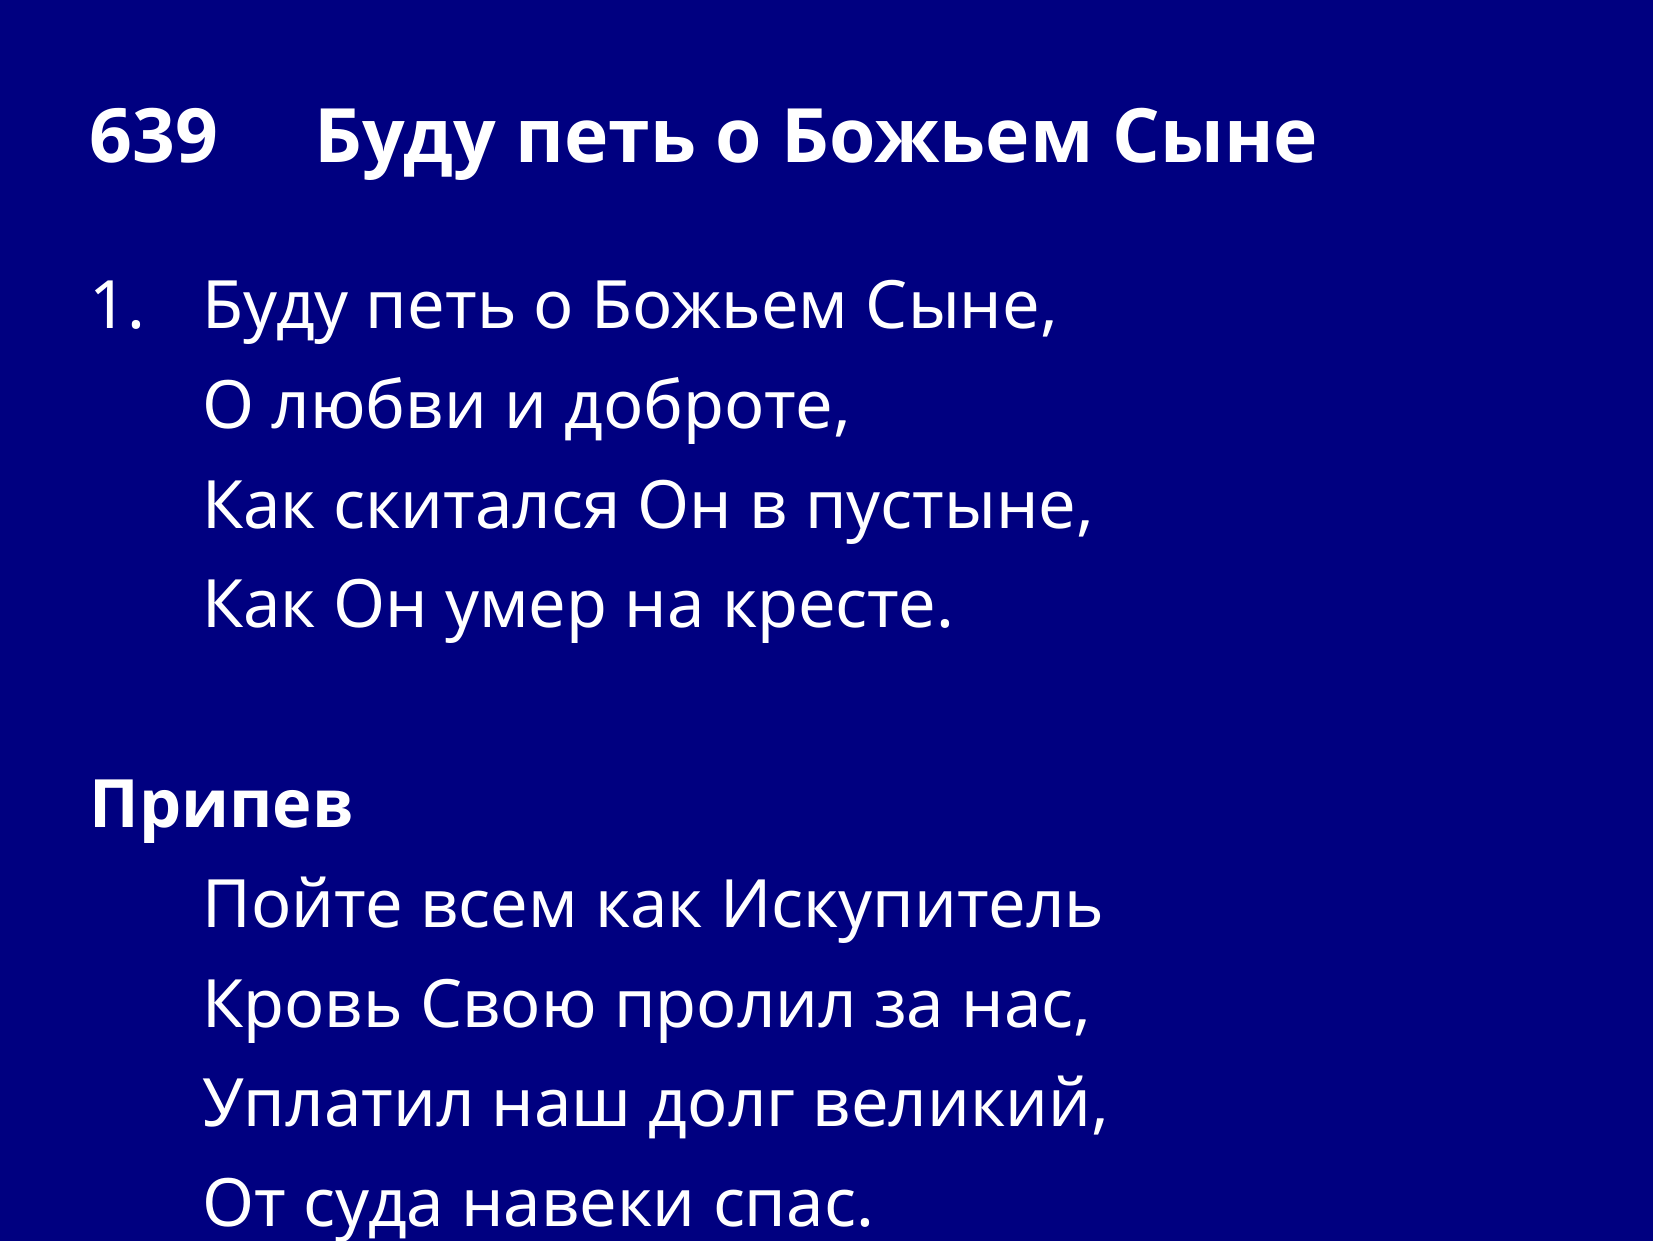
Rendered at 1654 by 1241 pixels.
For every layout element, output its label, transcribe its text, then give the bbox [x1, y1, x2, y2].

text_box 1. Буду петь о Божьем Сыне, О любви и доброте, Как скитался Он в пустыне, Как Он умер на кресте. Припев Пойте всем как Искупитель Кровь Свою пролил за нас, Уплатил наш долг великий, От суда навеки спас. [75, 188, 1576, 1163]
text_box 639 Буду петь о Божьем Сыне [75, 75, 1576, 188]
